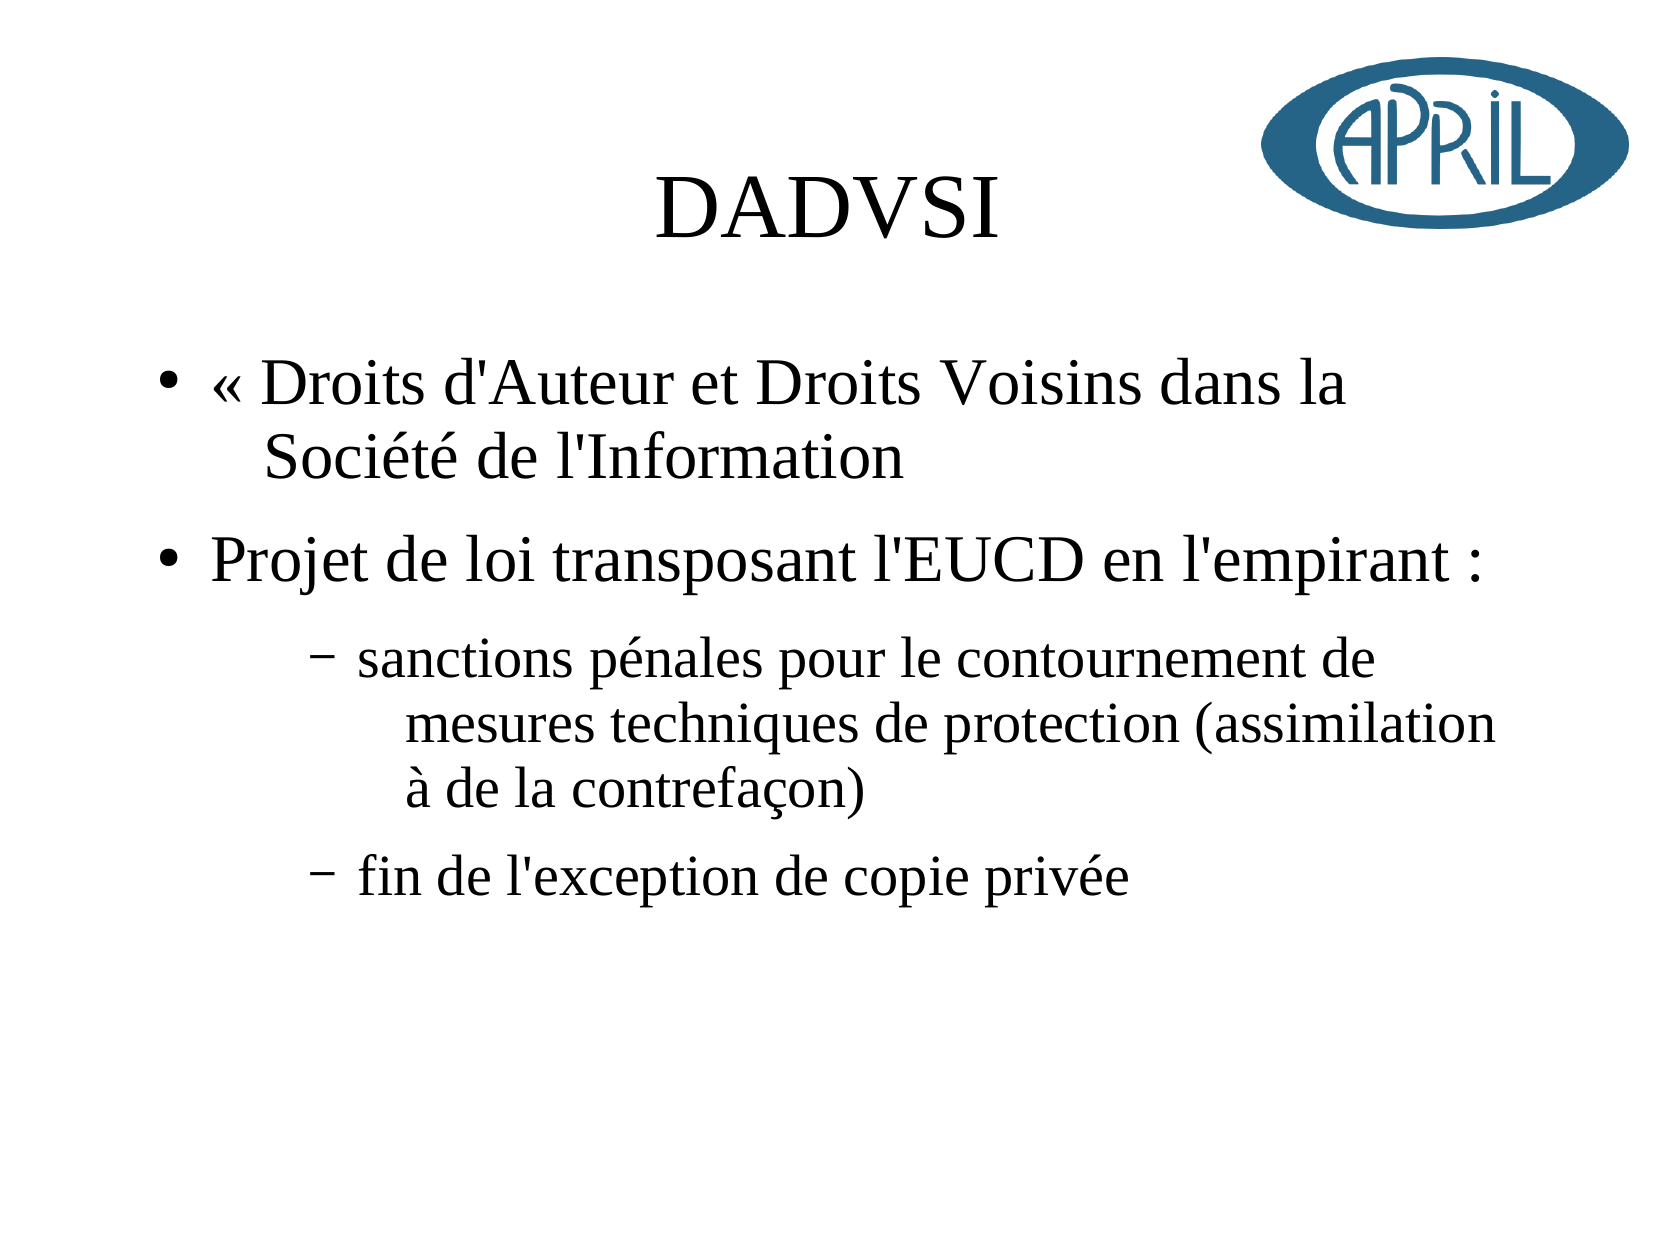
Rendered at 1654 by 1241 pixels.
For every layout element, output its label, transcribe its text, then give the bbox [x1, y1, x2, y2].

picture [1261, 57, 1629, 229]
title DADVSI [121, 102, 1534, 311]
list « Droits d'Auteur et Droits Voisins dans la Société de l'Information Projet de loi transposant l'EUCD en l'empirant : sanctions pénales pour le contournement de mesures techniques de protection (assimilation à de la contrefaçon) fin de l'exception de copie privée [121, 344, 1534, 1127]
